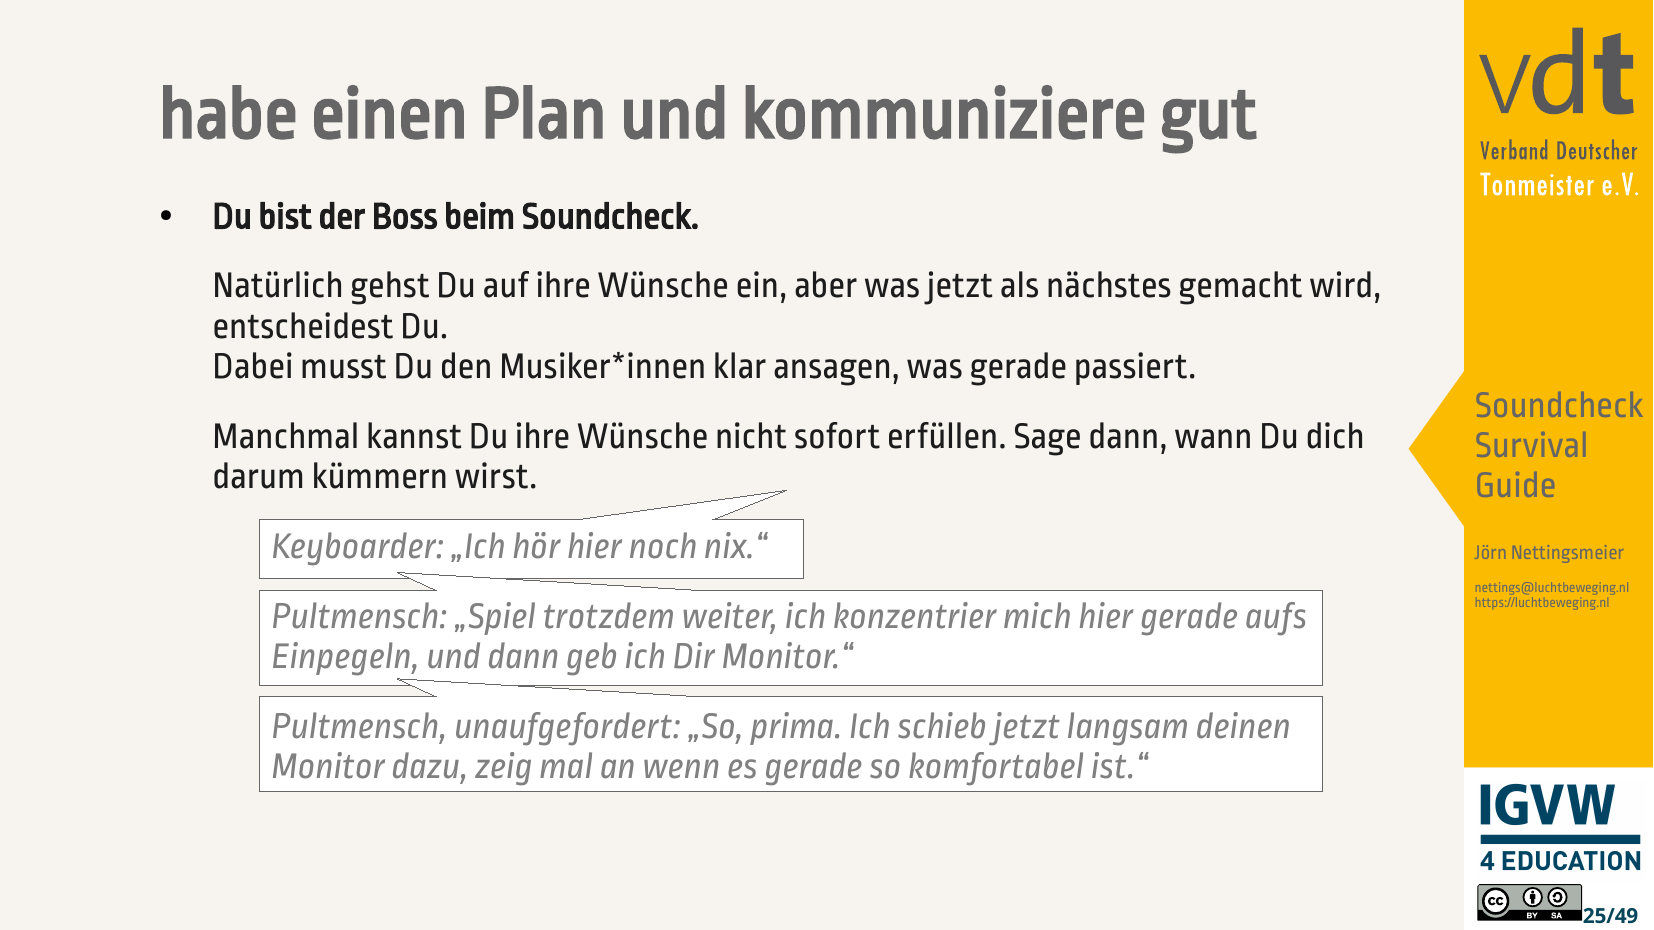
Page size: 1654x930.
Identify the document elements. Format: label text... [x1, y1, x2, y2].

title habe einen Plan und kommuniziere gut [82, 37, 1335, 193]
picture [1477, 780, 1646, 882]
list Du bist der Boss beim Soundcheck. Natürlich gehst Du auf ihre Wünsche ein, aber was jetzt als nächstes gemacht wird, entscheidest Du. Dabei musst Du den Musiker*innen klar ansagen, was gerade passiert. Manchmal kannst Du ihre Wünsche nicht sofort erfüllen. Sage dann, wann Du dich darum kümmern wirst. Keyboarder: „Ich hör hier noch nix.“ Pultmensch: „Spiel trotzdem weiter, ich konzentrier mich hier gerade aufs Einpegeln, und dann geb ich Dir Monitor.“ Pultmensch, unaufgefordert: „So, prima. Ich schieb jetzt langsam deinen Monitor dazu, zeig mal an wenn es gerade so komfortabel ist.“ [141, 196, 1394, 930]
